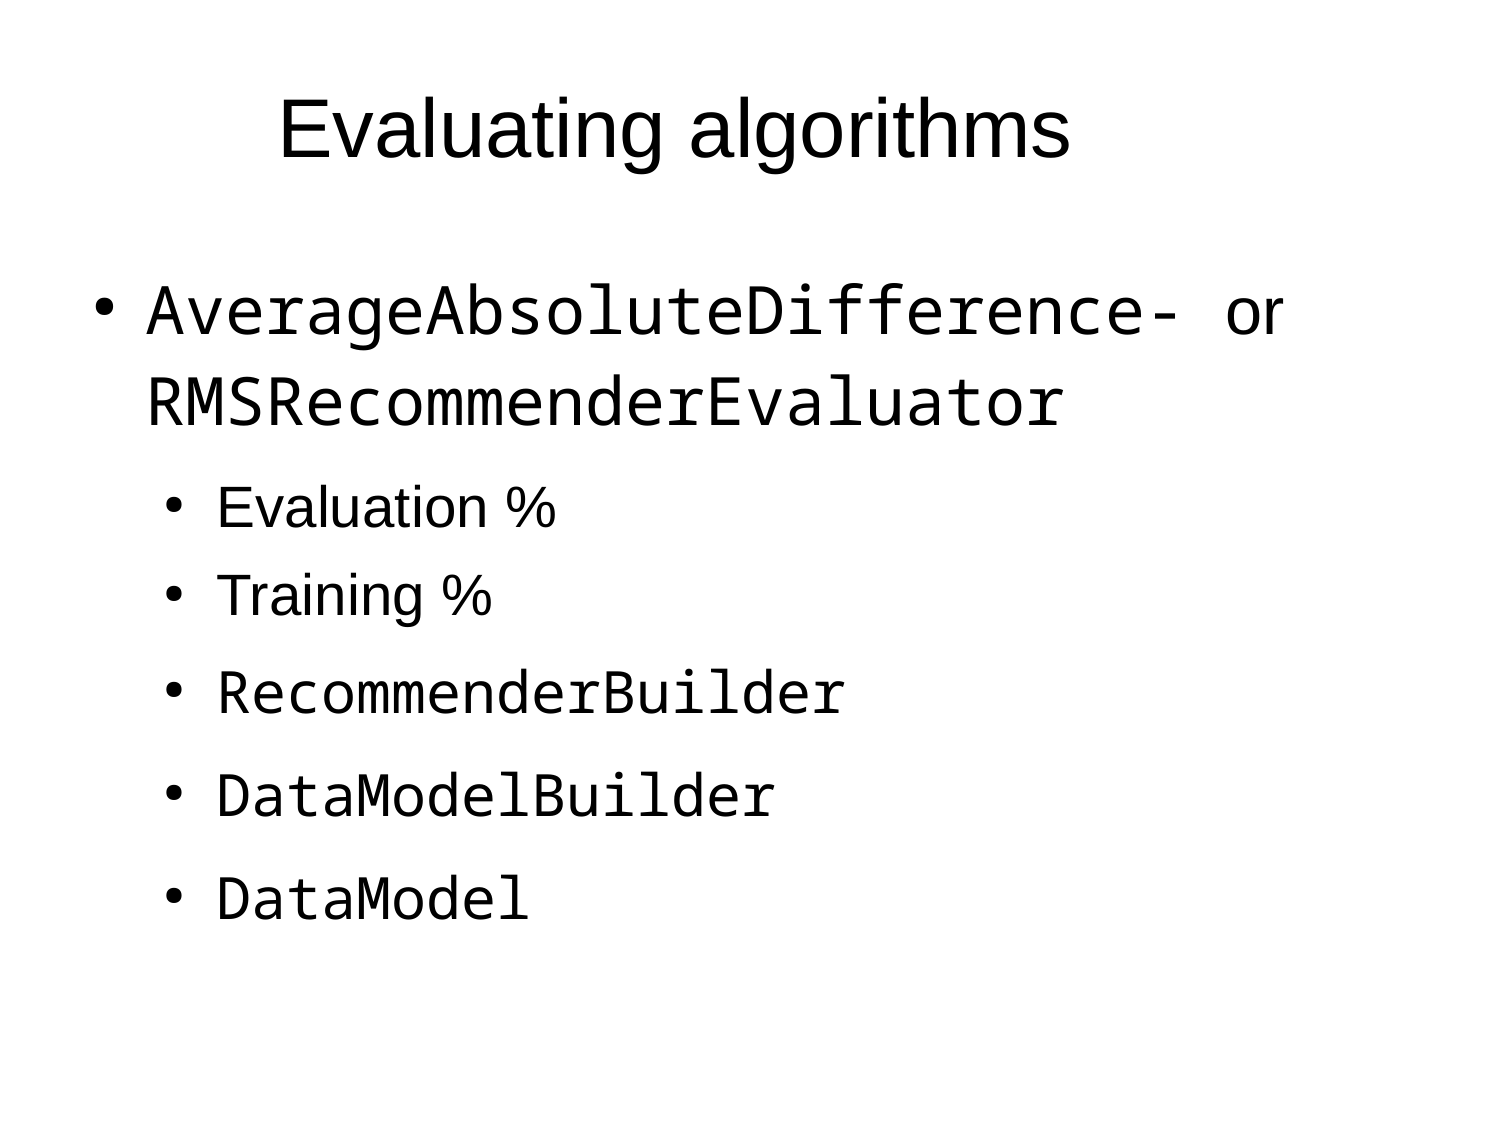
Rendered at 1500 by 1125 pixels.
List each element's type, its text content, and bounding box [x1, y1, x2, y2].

list AverageAbsoluteDifference- or RMSRecommenderEvaluator Evaluation % Training % RecommenderBuilder DataModelBuilder DataModel [75, 263, 1425, 991]
text_box Evaluating algorithms [262, 75, 1089, 183]
